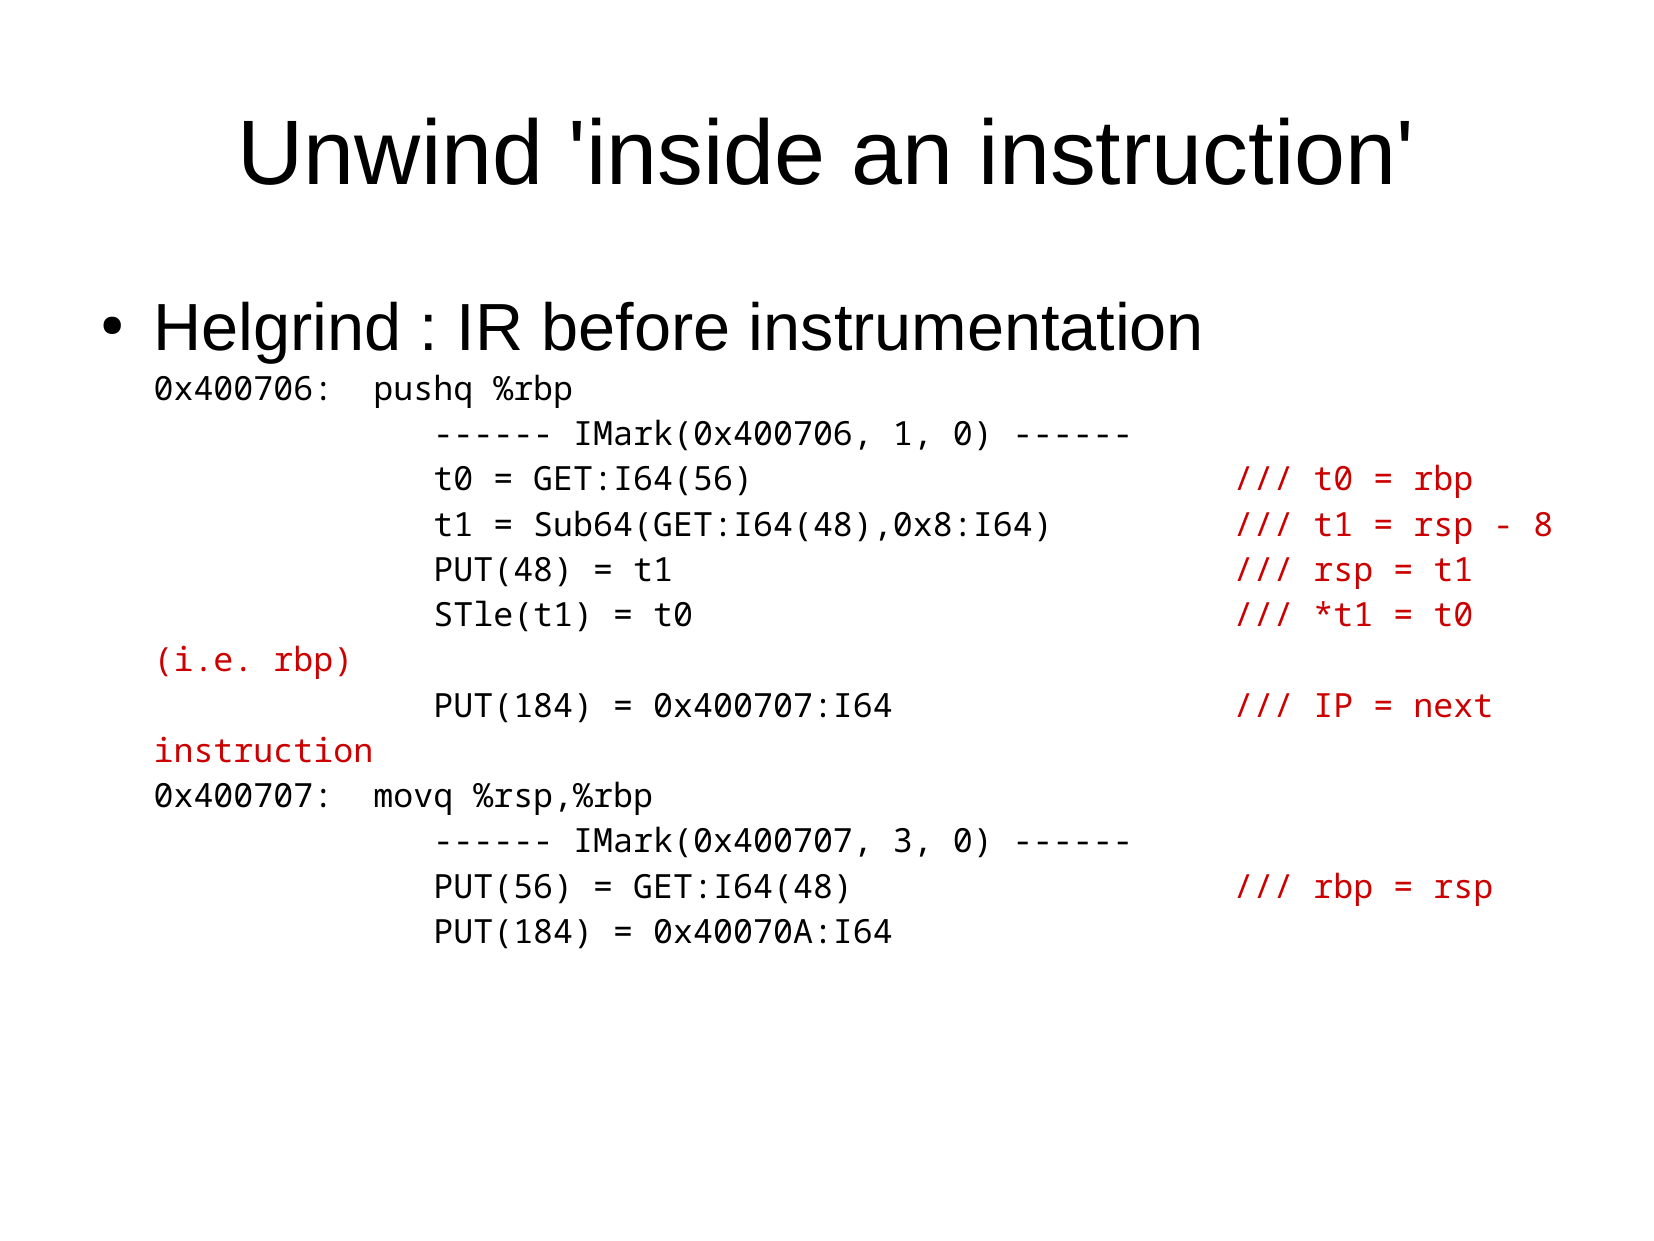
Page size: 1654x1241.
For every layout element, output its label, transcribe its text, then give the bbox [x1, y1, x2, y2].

list Helgrind : IR before instrumentation 0x400706: pushq %rbp ------ IMark(0x400706, 1, 0) ------ t0 = GET:I64(56) /// t0 = rbp t1 = Sub64(GET:I64(48),0x8:I64) /// t1 = rsp - 8 PUT(48) = t1 /// rsp = t1 STle(t1) = t0 /// *t1 = t0 (i.e. rbp) PUT(184) = 0x400707:I64 /// IP = next instruction 0x400707: movq %rsp,%rbp ------ IMark(0x400707, 3, 0) ------ PUT(56) = GET:I64(48) /// rbp = rsp PUT(184) = 0x40070A:I64 [82, 290, 1571, 1186]
title Unwind 'inside an instruction' [82, 49, 1571, 257]
